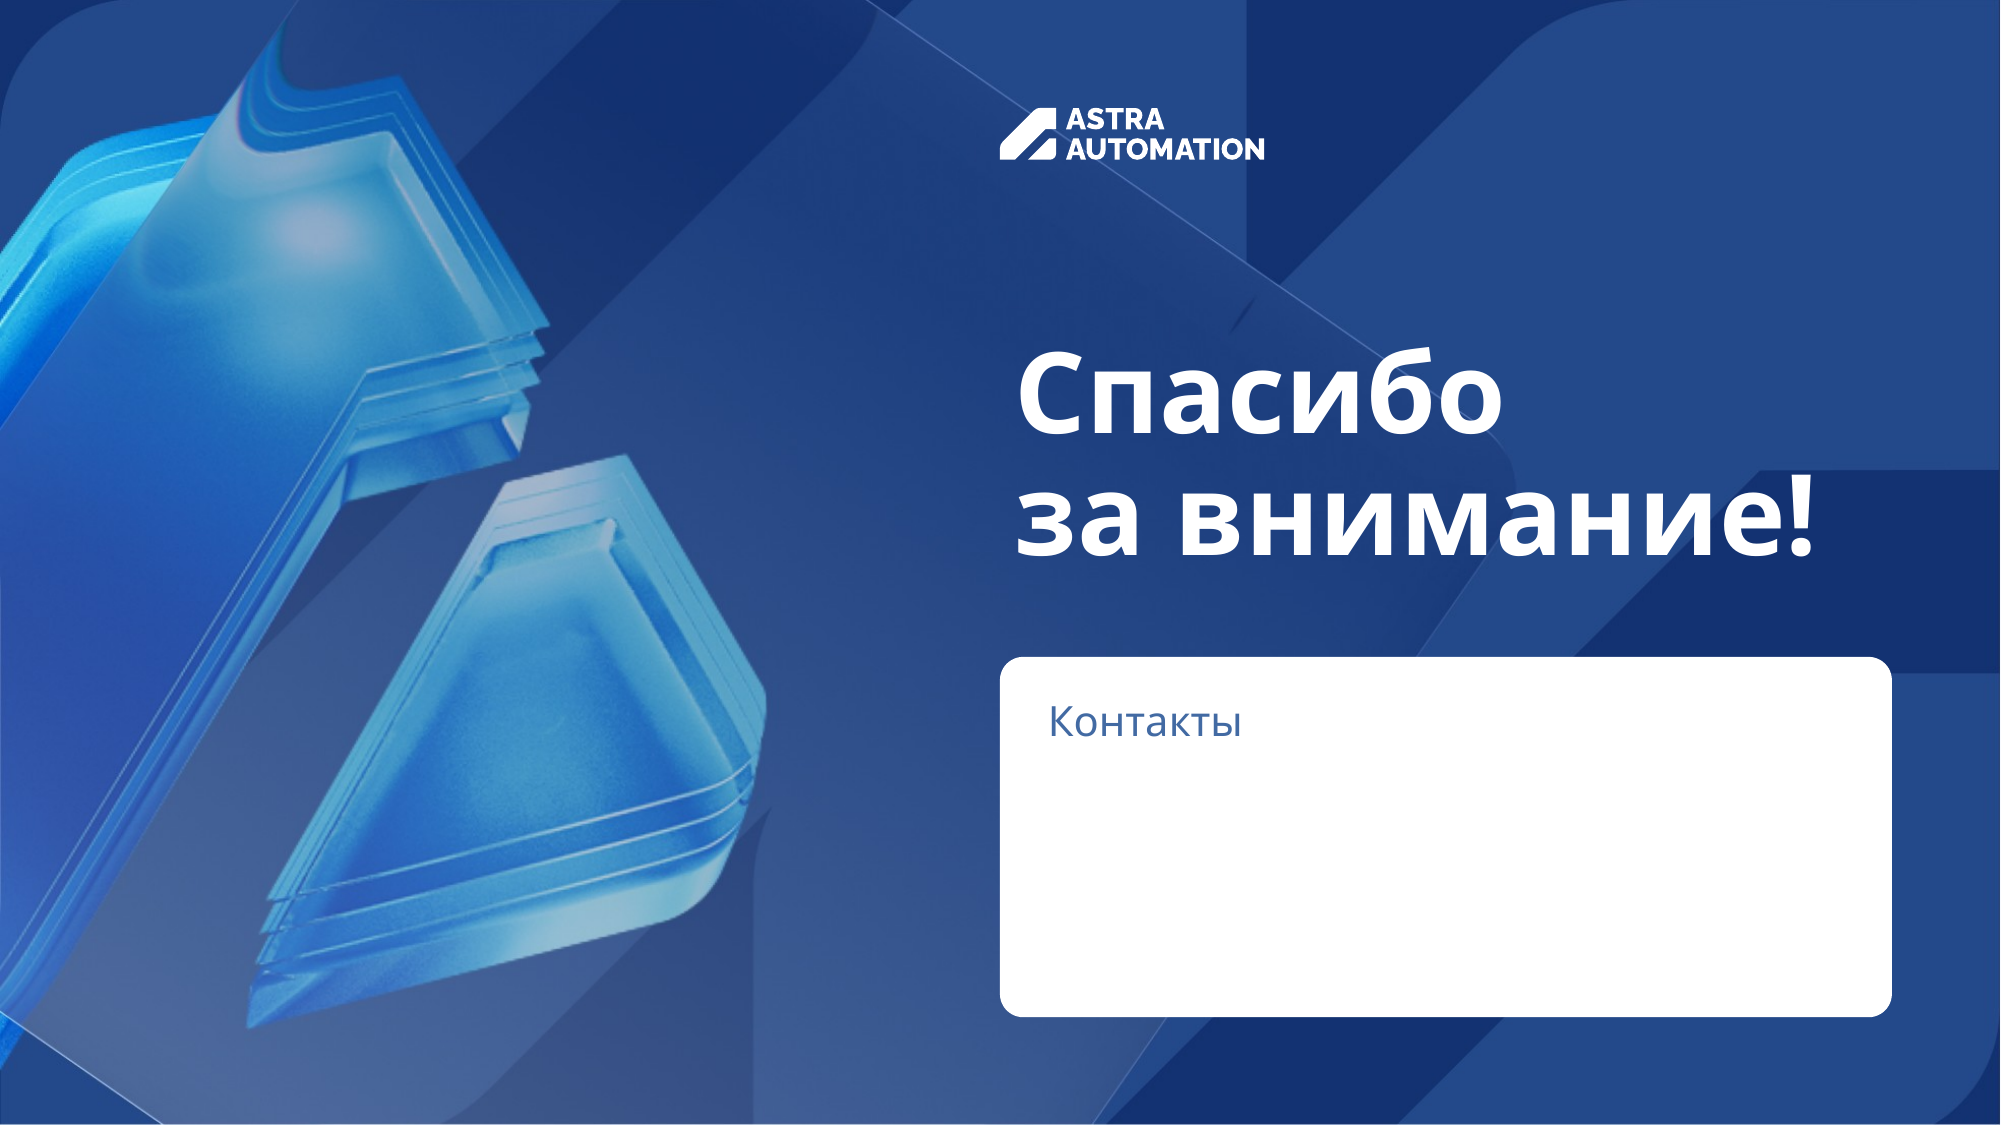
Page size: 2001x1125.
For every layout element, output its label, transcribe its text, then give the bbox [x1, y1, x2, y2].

picture [0, 0, 2001, 1125]
text_box [999, 656, 1892, 1018]
text_box Контакты [1032, 687, 1275, 754]
title Спасибо за внимание! [999, 290, 1892, 588]
